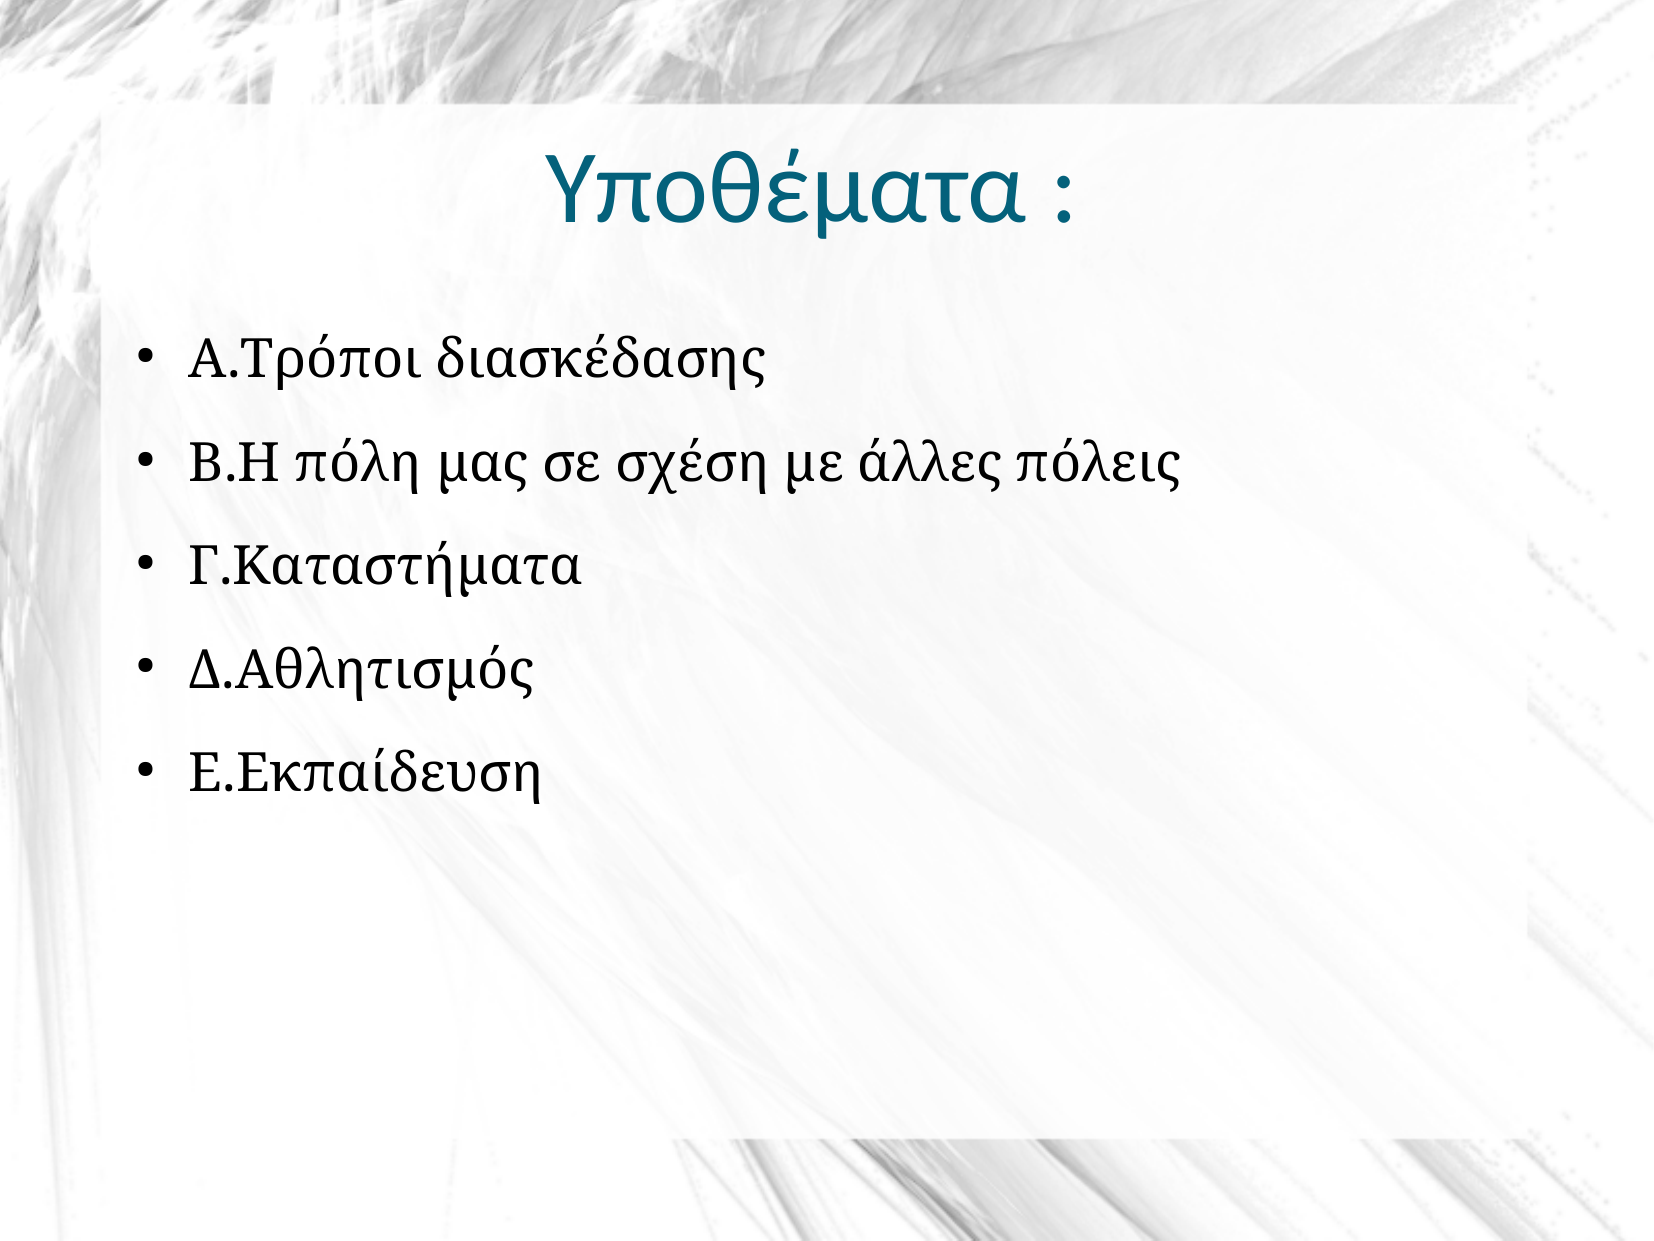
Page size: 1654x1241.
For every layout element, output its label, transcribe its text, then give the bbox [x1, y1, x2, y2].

picture [0, 0, 1654, 1241]
list Α.Τρόποι διασκέδασης Β.Η πόλη μας σε σχέση με άλλες πόλεις Γ.Καταστήματα Δ.Αθλητισμός Ε.Εκπαίδευση [118, 319, 1571, 968]
title Υποθέματα : [118, 112, 1506, 281]
